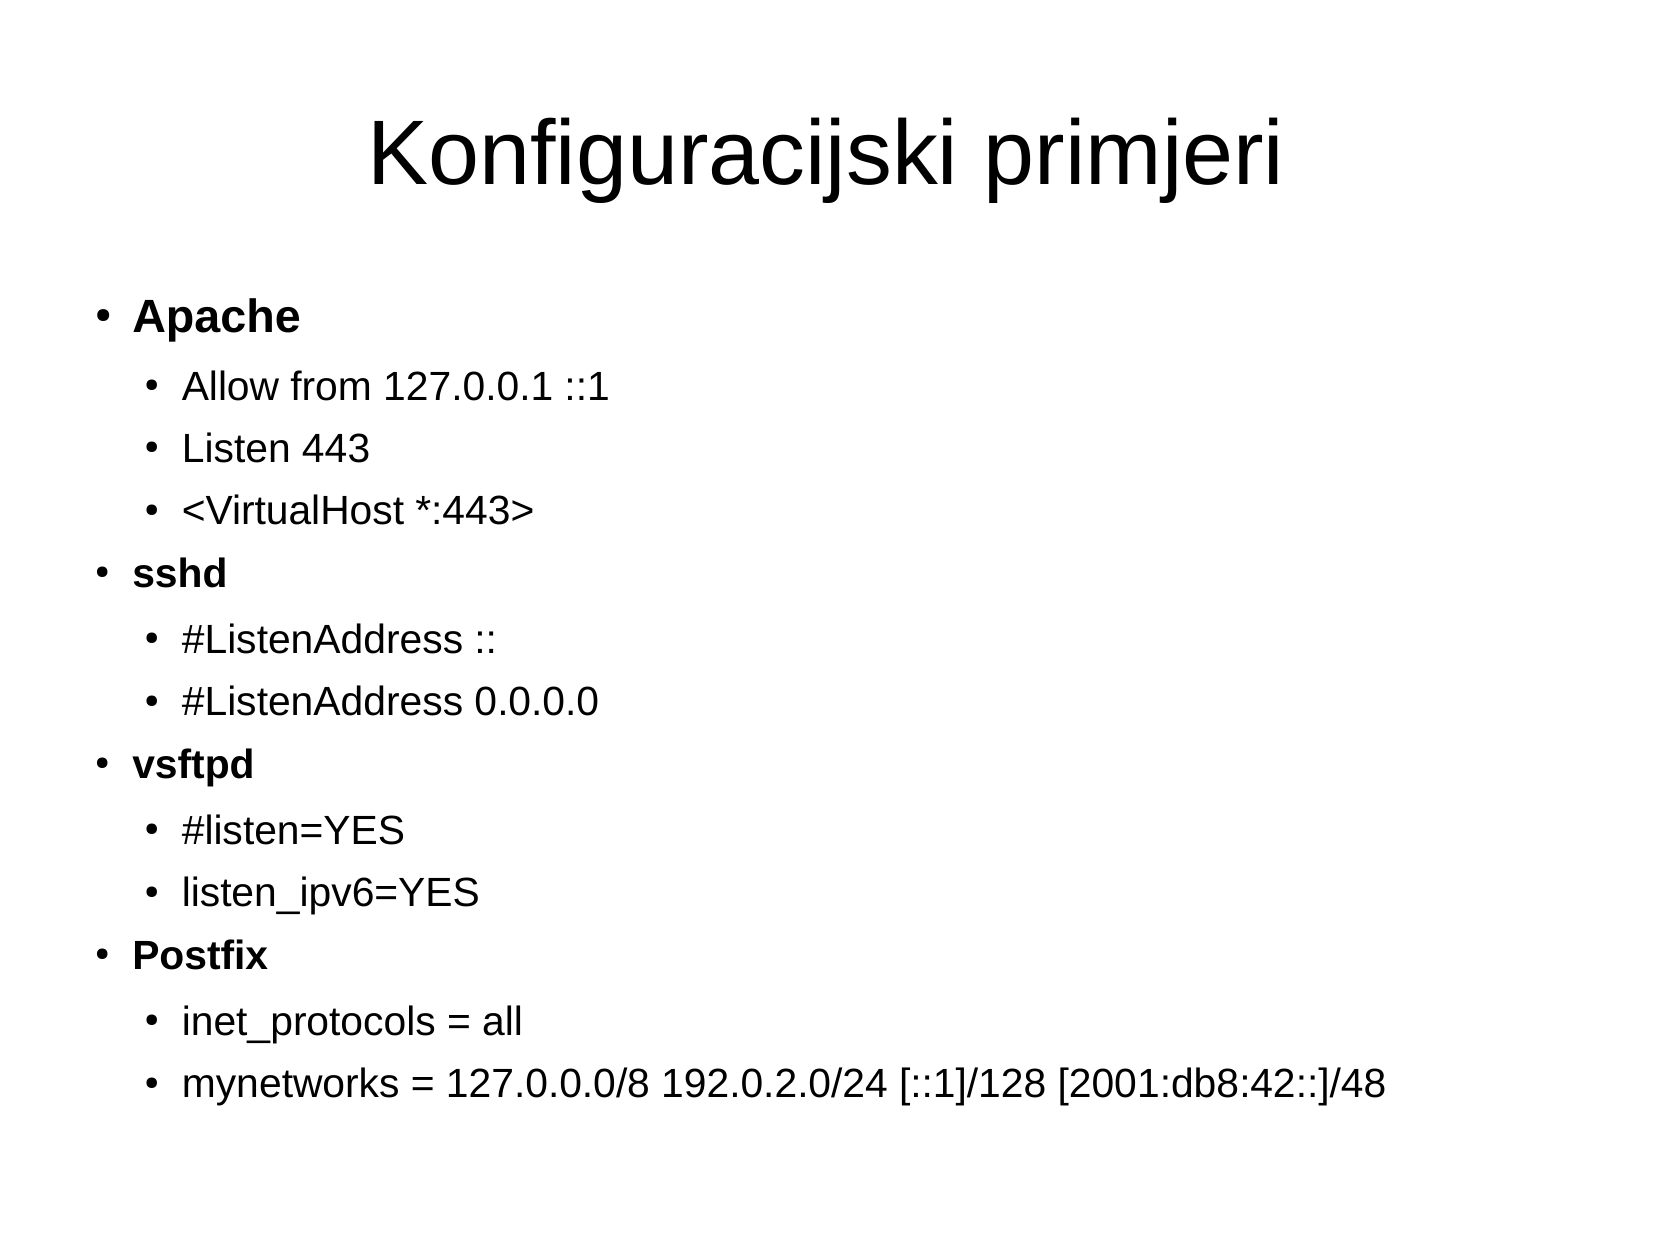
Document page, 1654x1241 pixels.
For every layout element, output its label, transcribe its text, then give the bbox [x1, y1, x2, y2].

list Apache Allow from 127.0.0.1 ::1 Listen 443 <VirtualHost *:443> sshd #ListenAddress :: #ListenAddress 0.0.0.0 vsftpd #listen=YES listen_ipv6=YES Postfix inet_protocols = all mynetworks = 127.0.0.0/8 192.0.2.0/24 [::1]/128 [2001:db8:42::]/48 [82, 290, 1571, 1109]
title Konfiguracijski primjeri [82, 49, 1571, 257]
